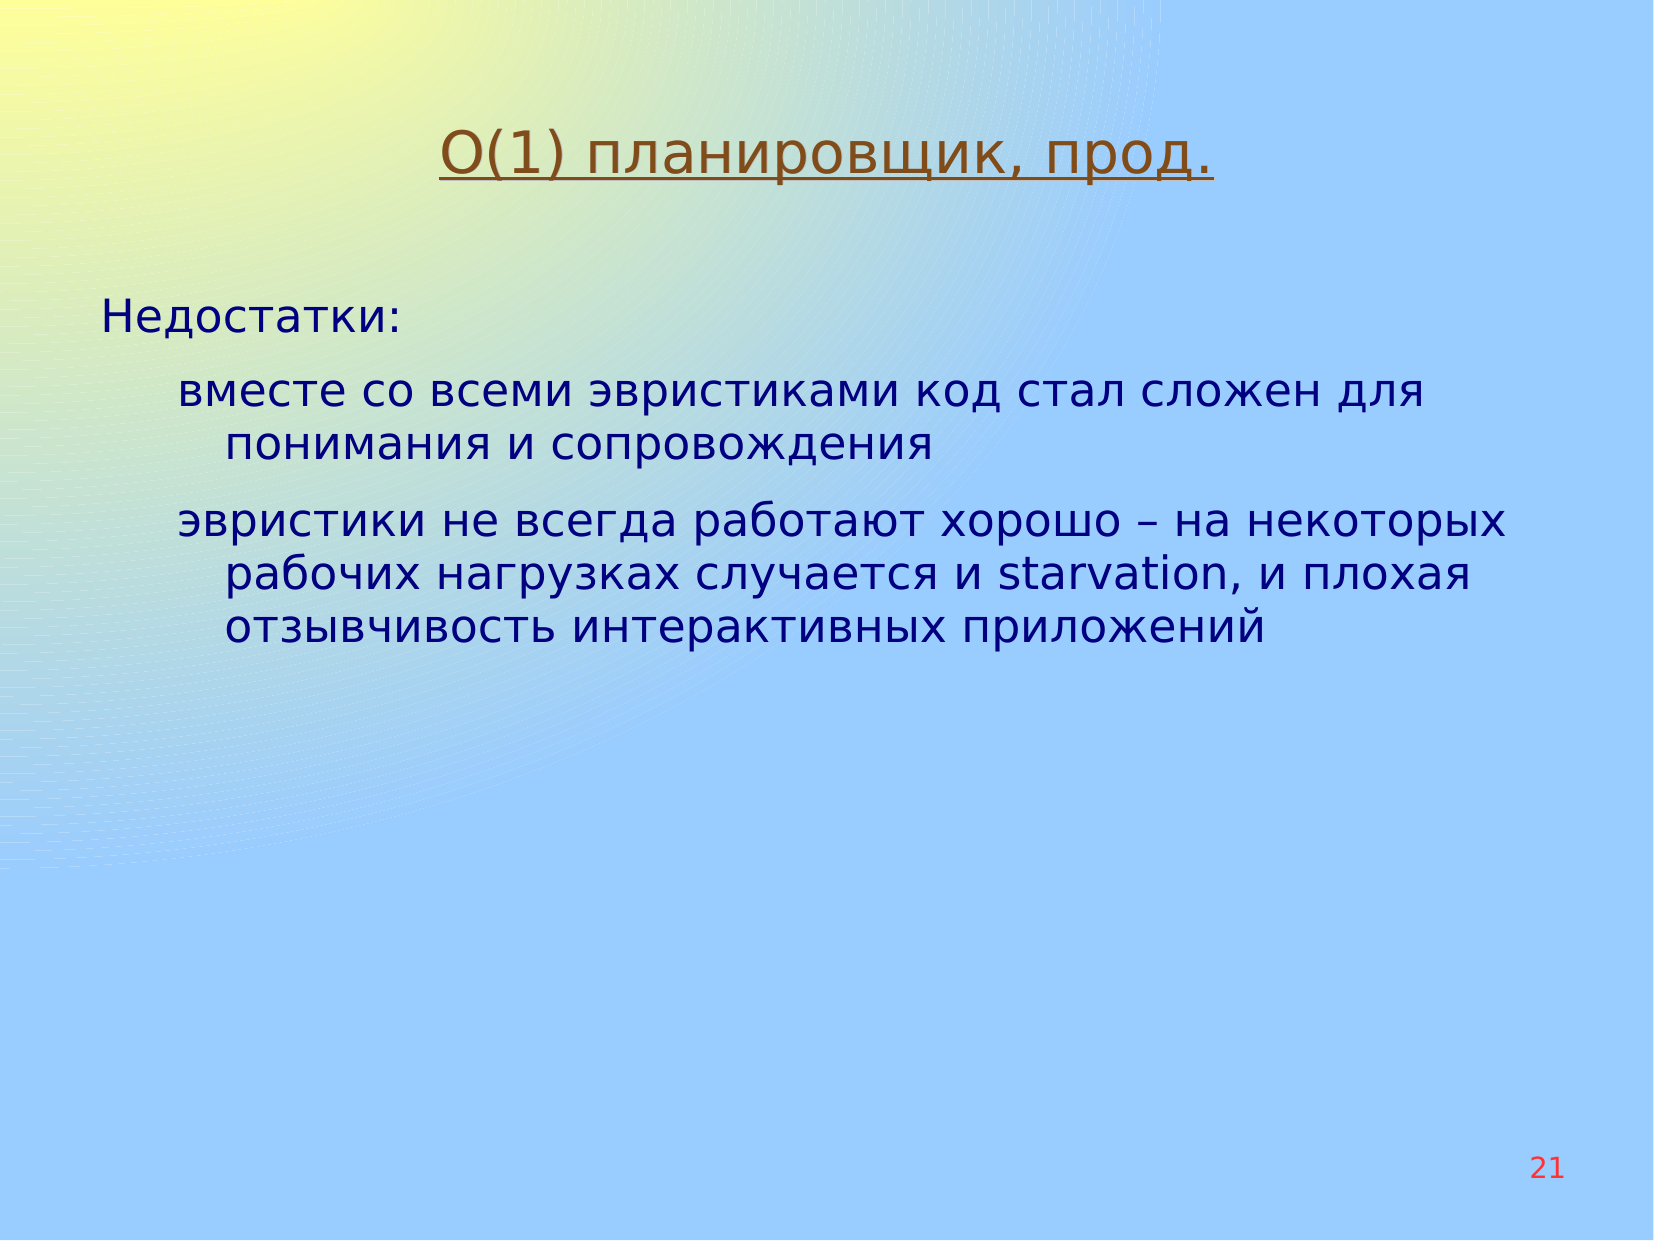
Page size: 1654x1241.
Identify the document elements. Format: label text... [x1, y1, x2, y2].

title O(1) планировщик, прод. [82, 56, 1571, 250]
list Недостатки: вместе со всеми эвристиками код стал сложен для понимания и сопровождения эвристики не всегда работают хорошо – на некоторых рабочих нагрузках случается и starvation, и плохая отзывчивость интерактивных приложений [82, 290, 1571, 1094]
